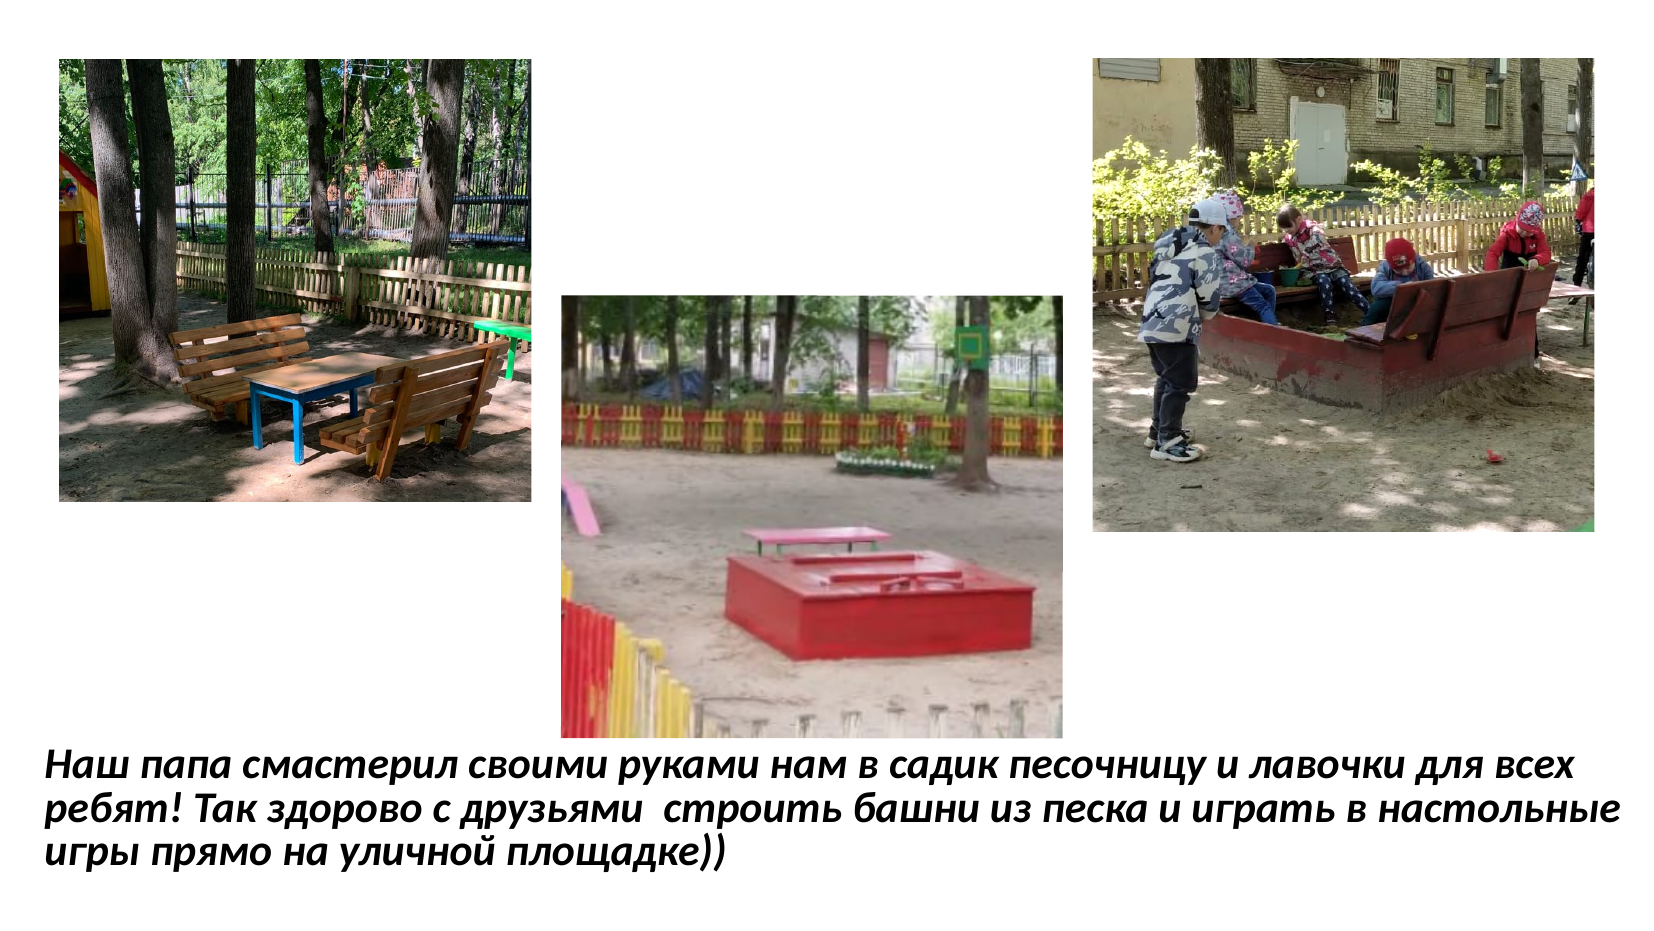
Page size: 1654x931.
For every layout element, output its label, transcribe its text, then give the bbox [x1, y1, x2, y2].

text_box Наш папа смастерил своими руками нам в садик песочницу и лавочки для всех ребят! Так здорово с друзьями строить башни из песка и играть в настольные игры прямо на уличной площадке)) [29, 738, 1654, 885]
picture [59, 59, 532, 502]
picture [560, 295, 1063, 739]
picture [1092, 58, 1595, 532]
